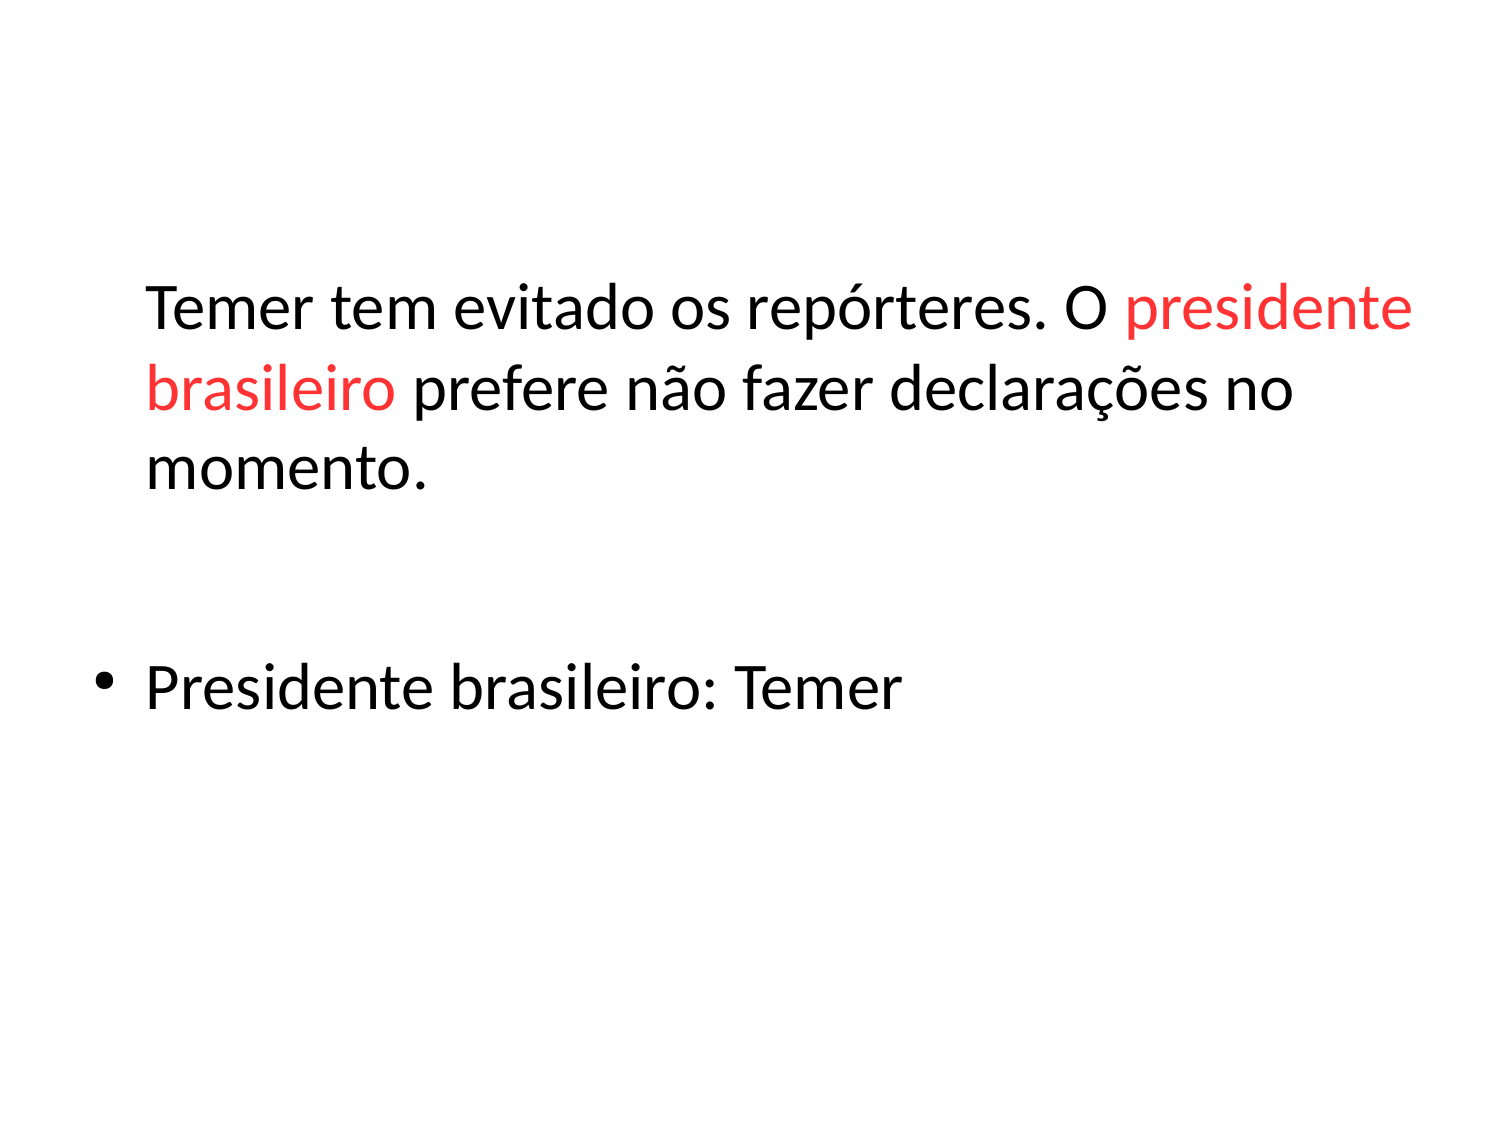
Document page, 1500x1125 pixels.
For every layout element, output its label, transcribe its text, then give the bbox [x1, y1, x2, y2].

list Temer tem evitado os repórteres. O presidente brasileiro prefere não fazer declarações no momento. Presidente brasileiro: Temer [75, 263, 1425, 916]
